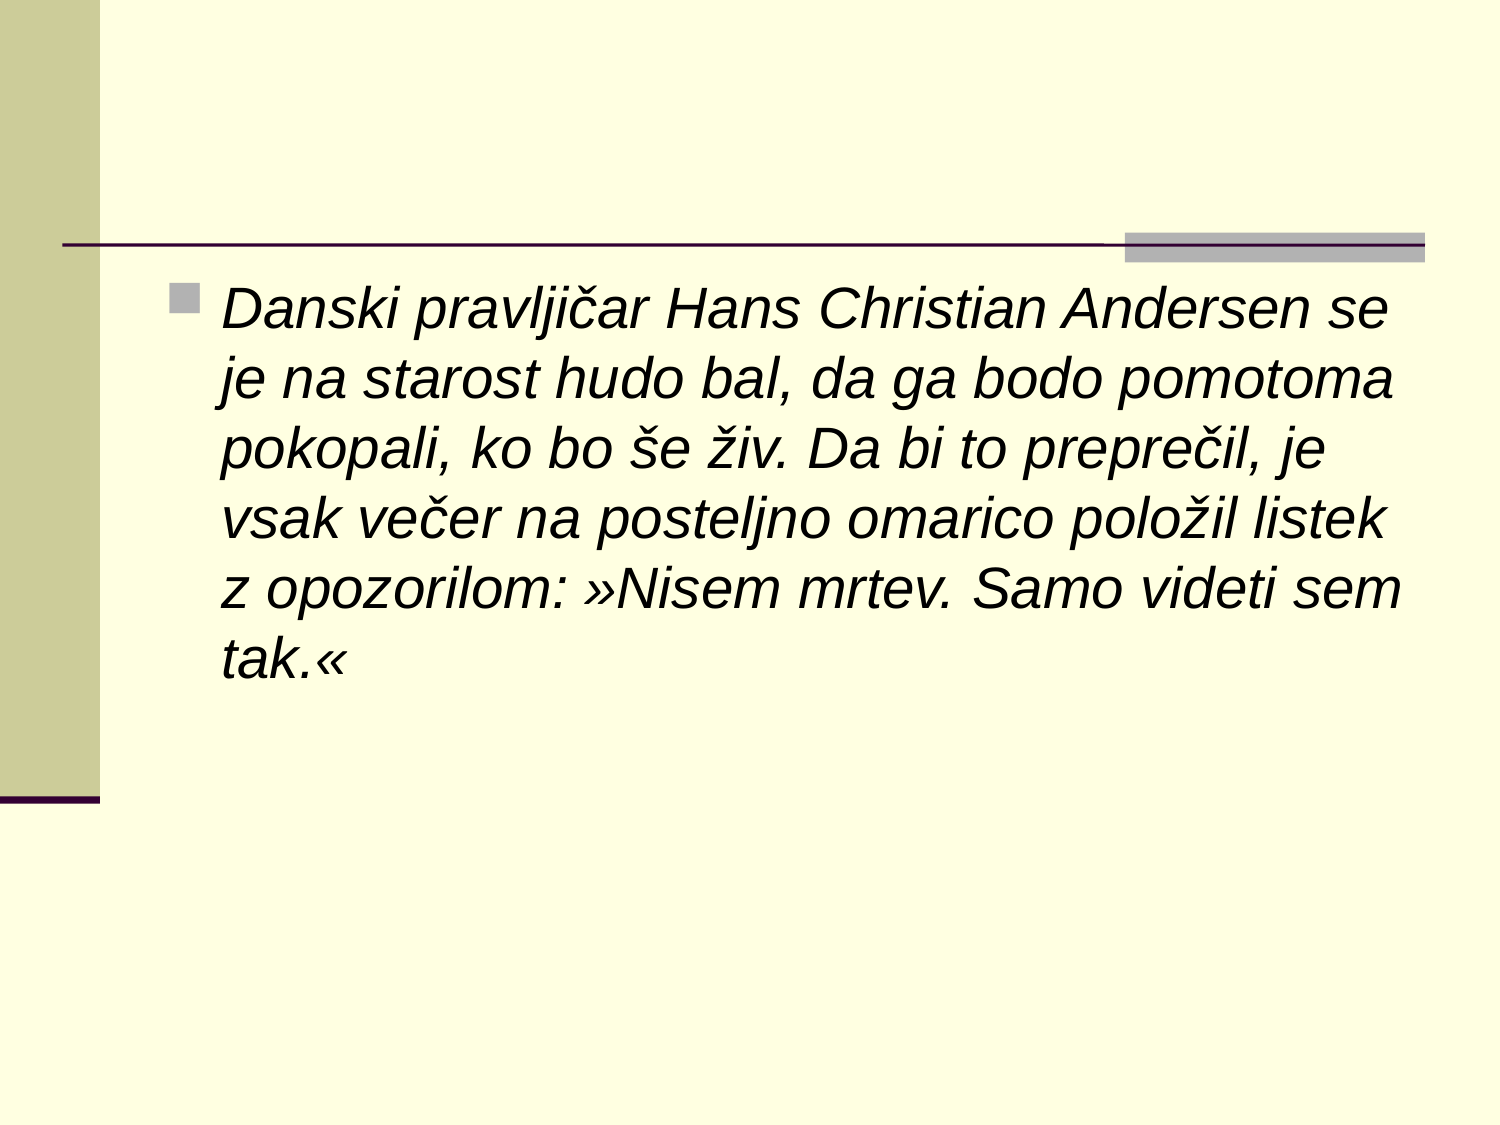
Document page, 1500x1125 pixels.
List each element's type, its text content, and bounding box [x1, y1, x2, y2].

list Danski pravljičar Hans Christian Andersen se je na starost hudo bal, da ga bodo pomotoma pokopali, ko bo še živ. Da bi to preprečil, je vsak večer na posteljno omarico položil listek z opozorilom: »Nisem mrtev. Samo videti sem tak.« [150, 262, 1425, 1006]
